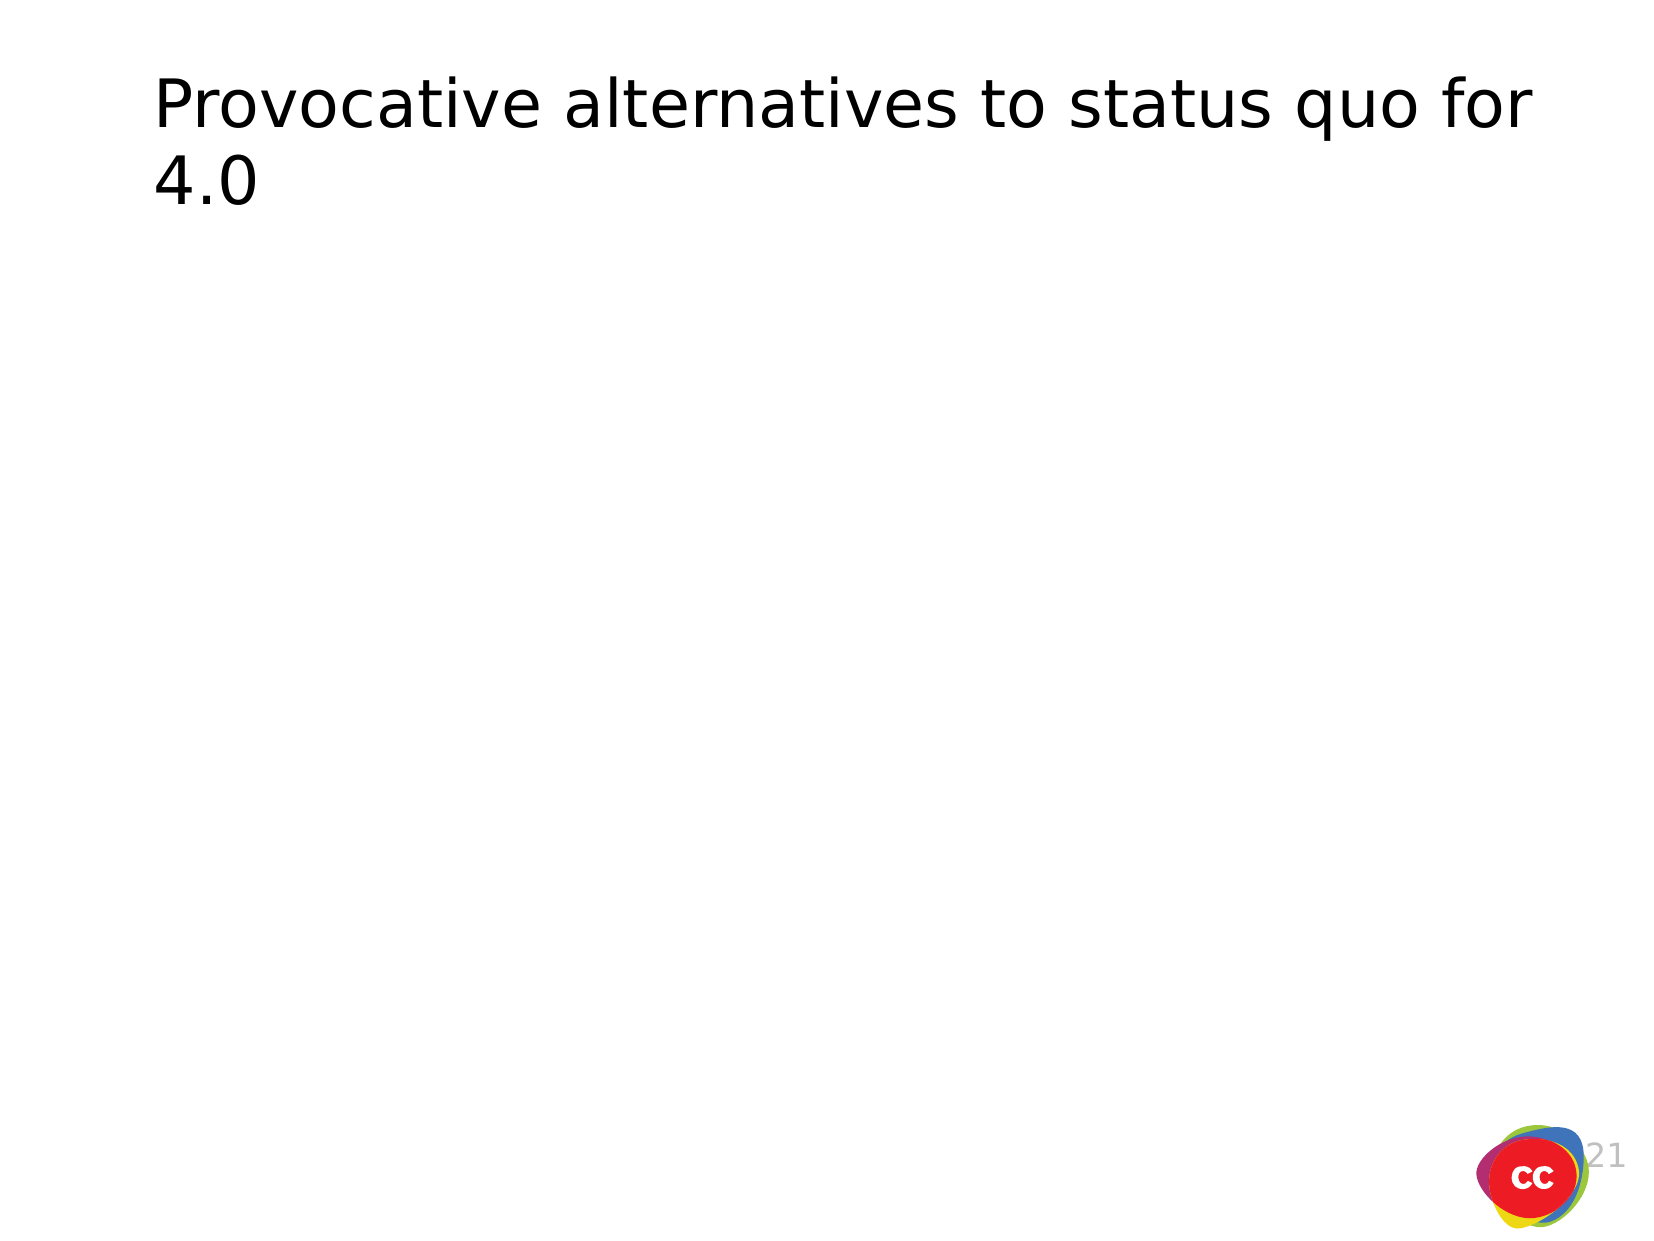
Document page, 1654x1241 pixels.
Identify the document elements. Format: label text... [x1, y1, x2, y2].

list Provocative alternatives to status quo for 4.0 [82, 65, 1571, 1062]
